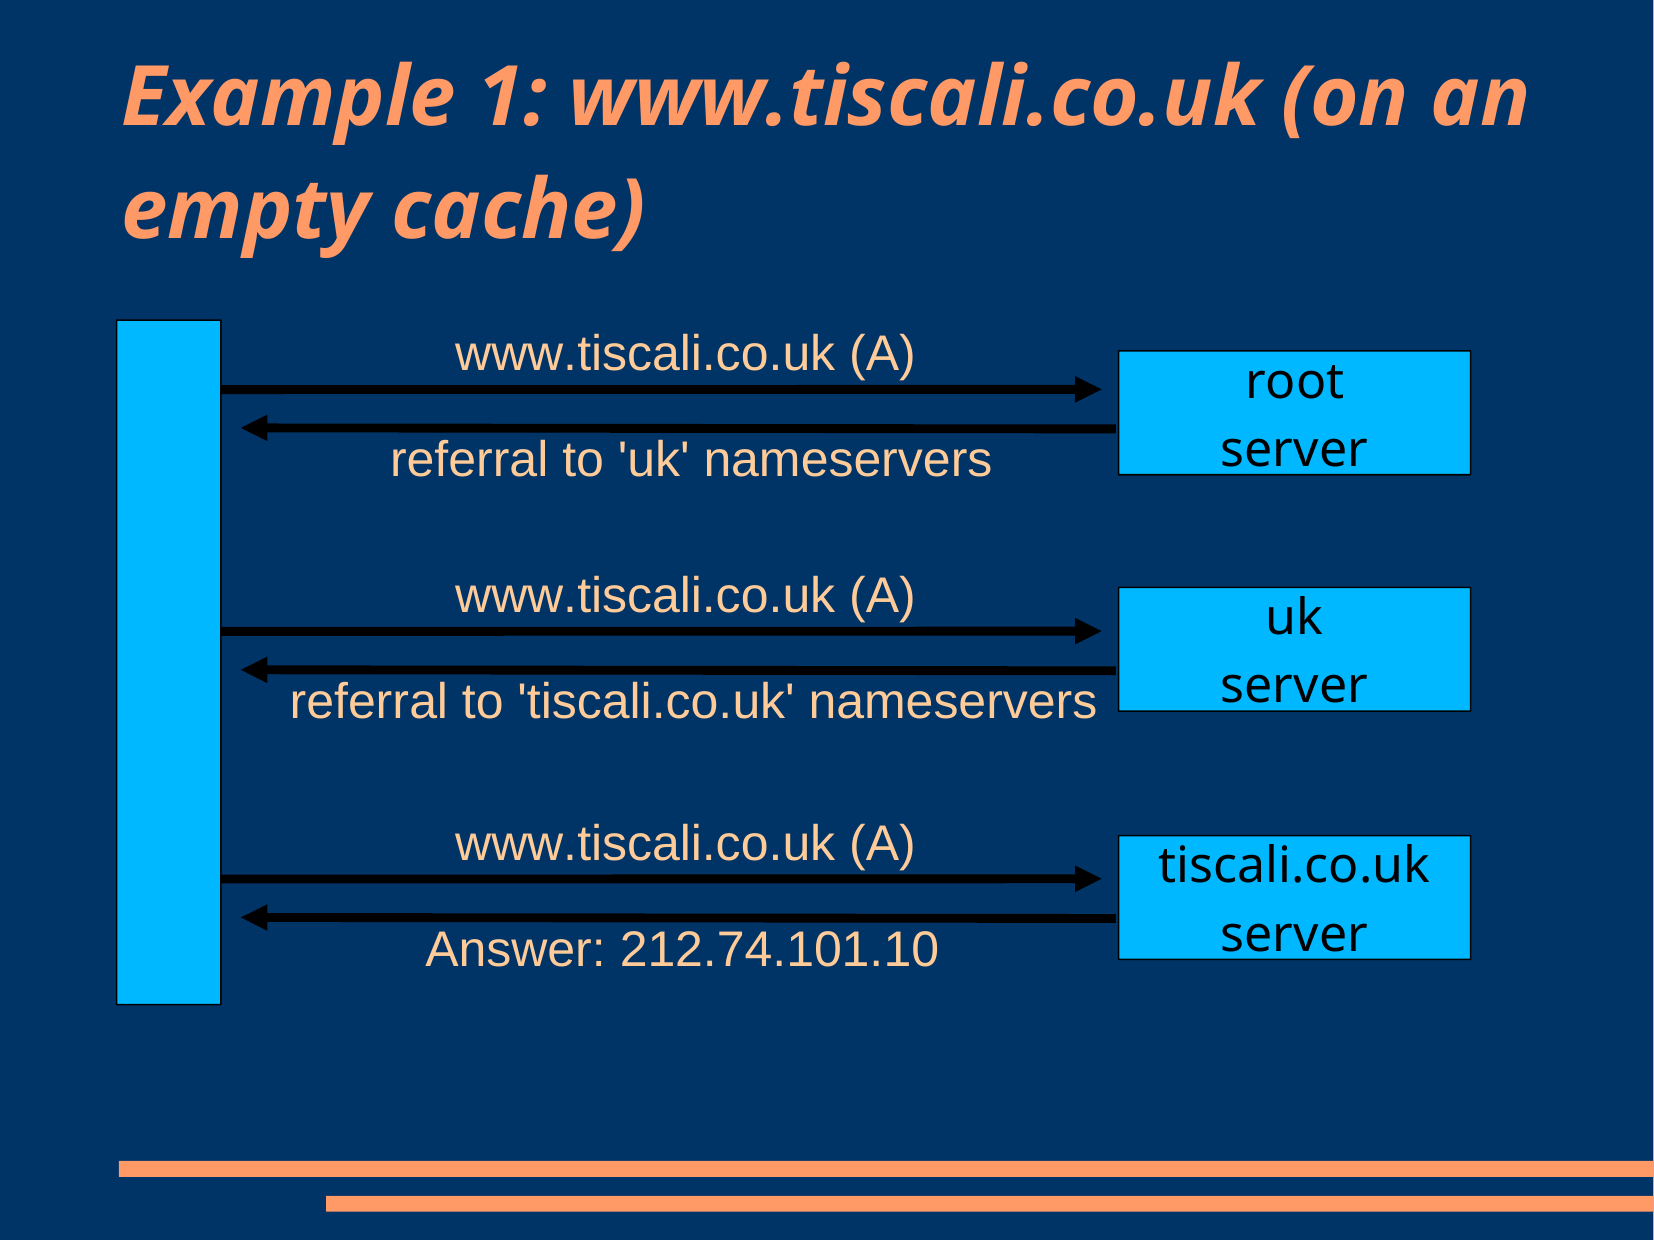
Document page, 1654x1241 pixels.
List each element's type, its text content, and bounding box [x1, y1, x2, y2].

text_box referral to 'uk' nameservers [390, 431, 994, 507]
text_box [116, 320, 221, 1005]
text_box www.tiscali.co.uk (A) [455, 567, 917, 643]
text_box www.tiscali.co.uk (A) [455, 814, 917, 890]
text_box referral to 'tiscali.co.uk' nameservers [289, 673, 1098, 749]
text_box www.tiscali.co.uk (A) [455, 325, 917, 401]
text_box tiscali.co.uk server [1118, 835, 1471, 960]
text_box uk server [1118, 587, 1471, 712]
text_box root server [1118, 350, 1471, 475]
title Example 1: www.tiscali.co.uk (on an empty cache) [121, 46, 1534, 254]
text_box Answer: 212.74.101.10 [425, 920, 940, 996]
